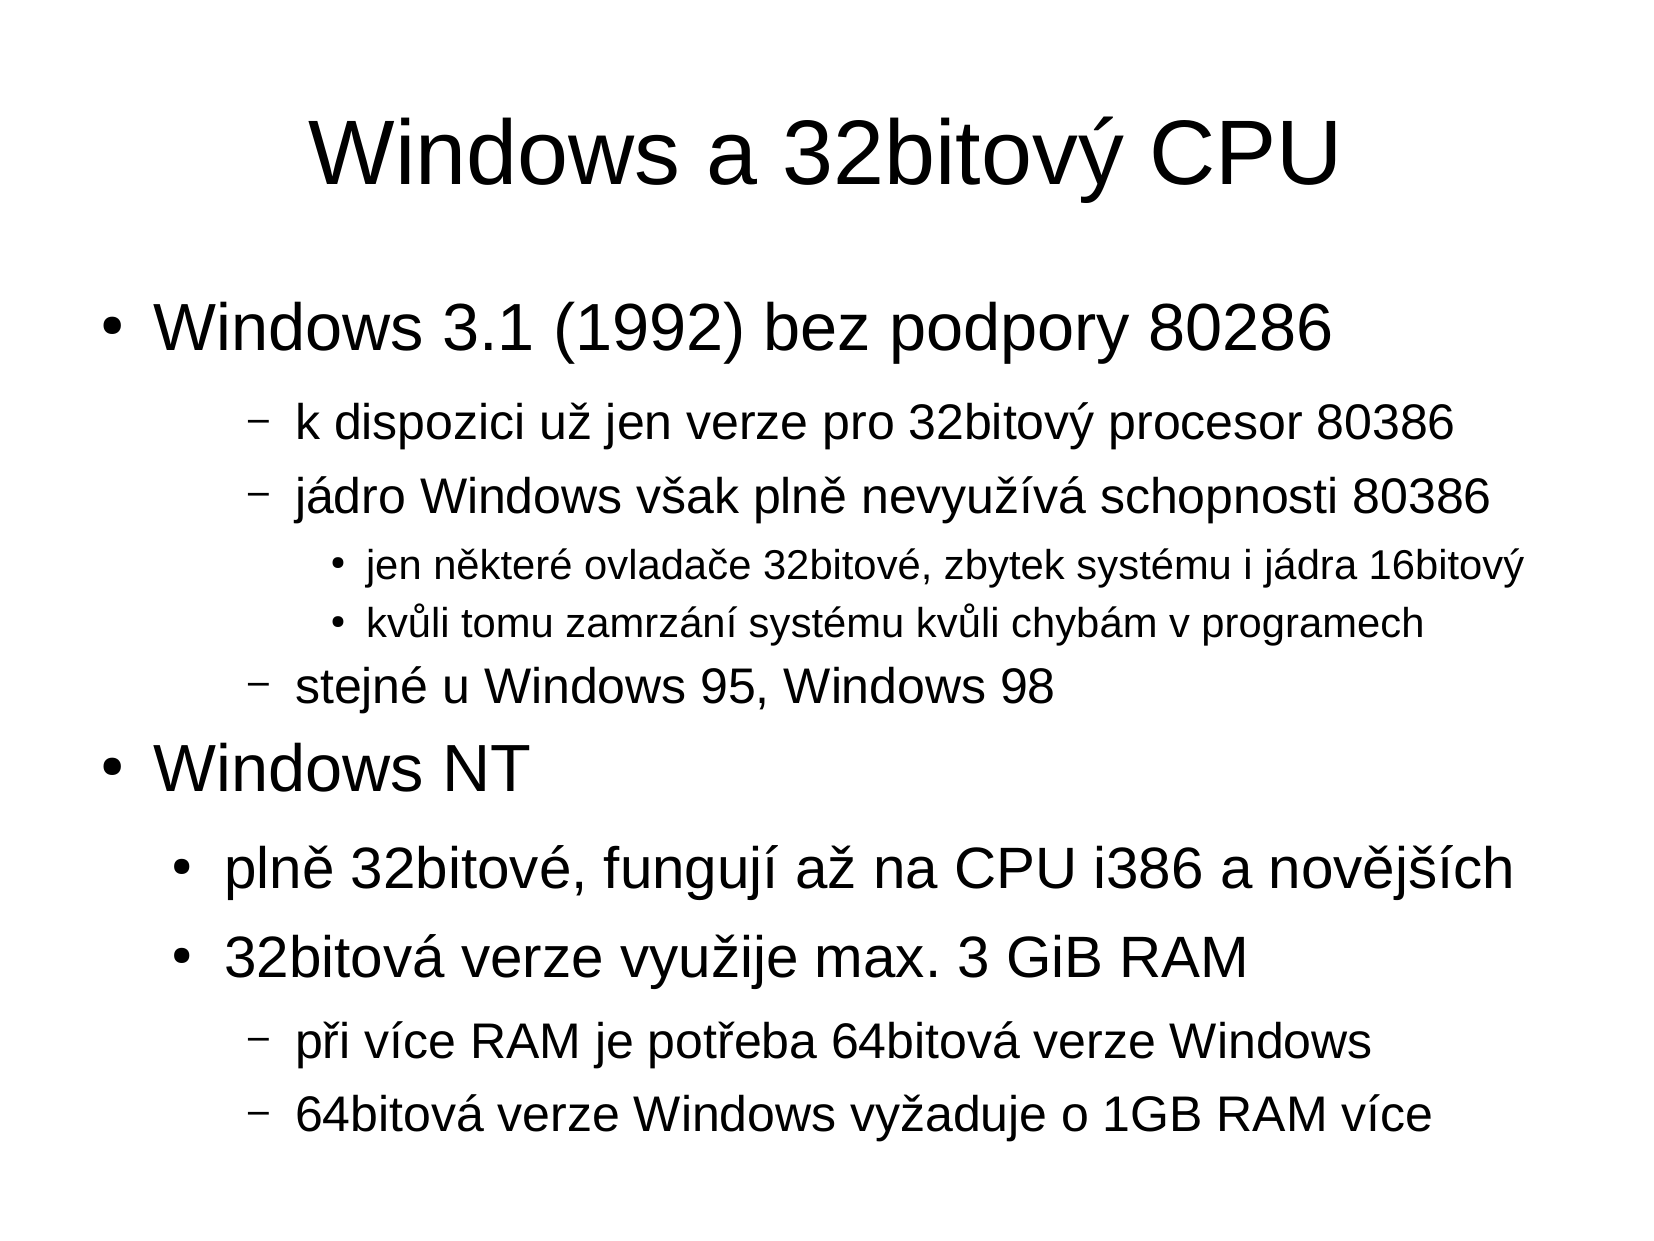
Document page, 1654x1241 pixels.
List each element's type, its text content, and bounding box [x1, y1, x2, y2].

title Windows a 32bitový CPU [82, 49, 1571, 257]
list Windows 3.1 (1992) bez podpory 80286 k dispozici už jen verze pro 32bitový procesor 80386 jádro Windows však plně nevyužívá schopnosti 80386 jen některé ovladače 32bitové, zbytek systému i jádra 16bitový kvůli tomu zamrzání systému kvůli chybám v programech stejné u Windows 95, Windows 98 Windows NT plně 32bitové, fungují až na CPU i386 a novějších 32bitová verze využije max. 3 GiB RAM při více RAM je potřeba 64bitová verze Windows 64bitová verze Windows vyžaduje o 1GB RAM více [82, 290, 1571, 1143]
